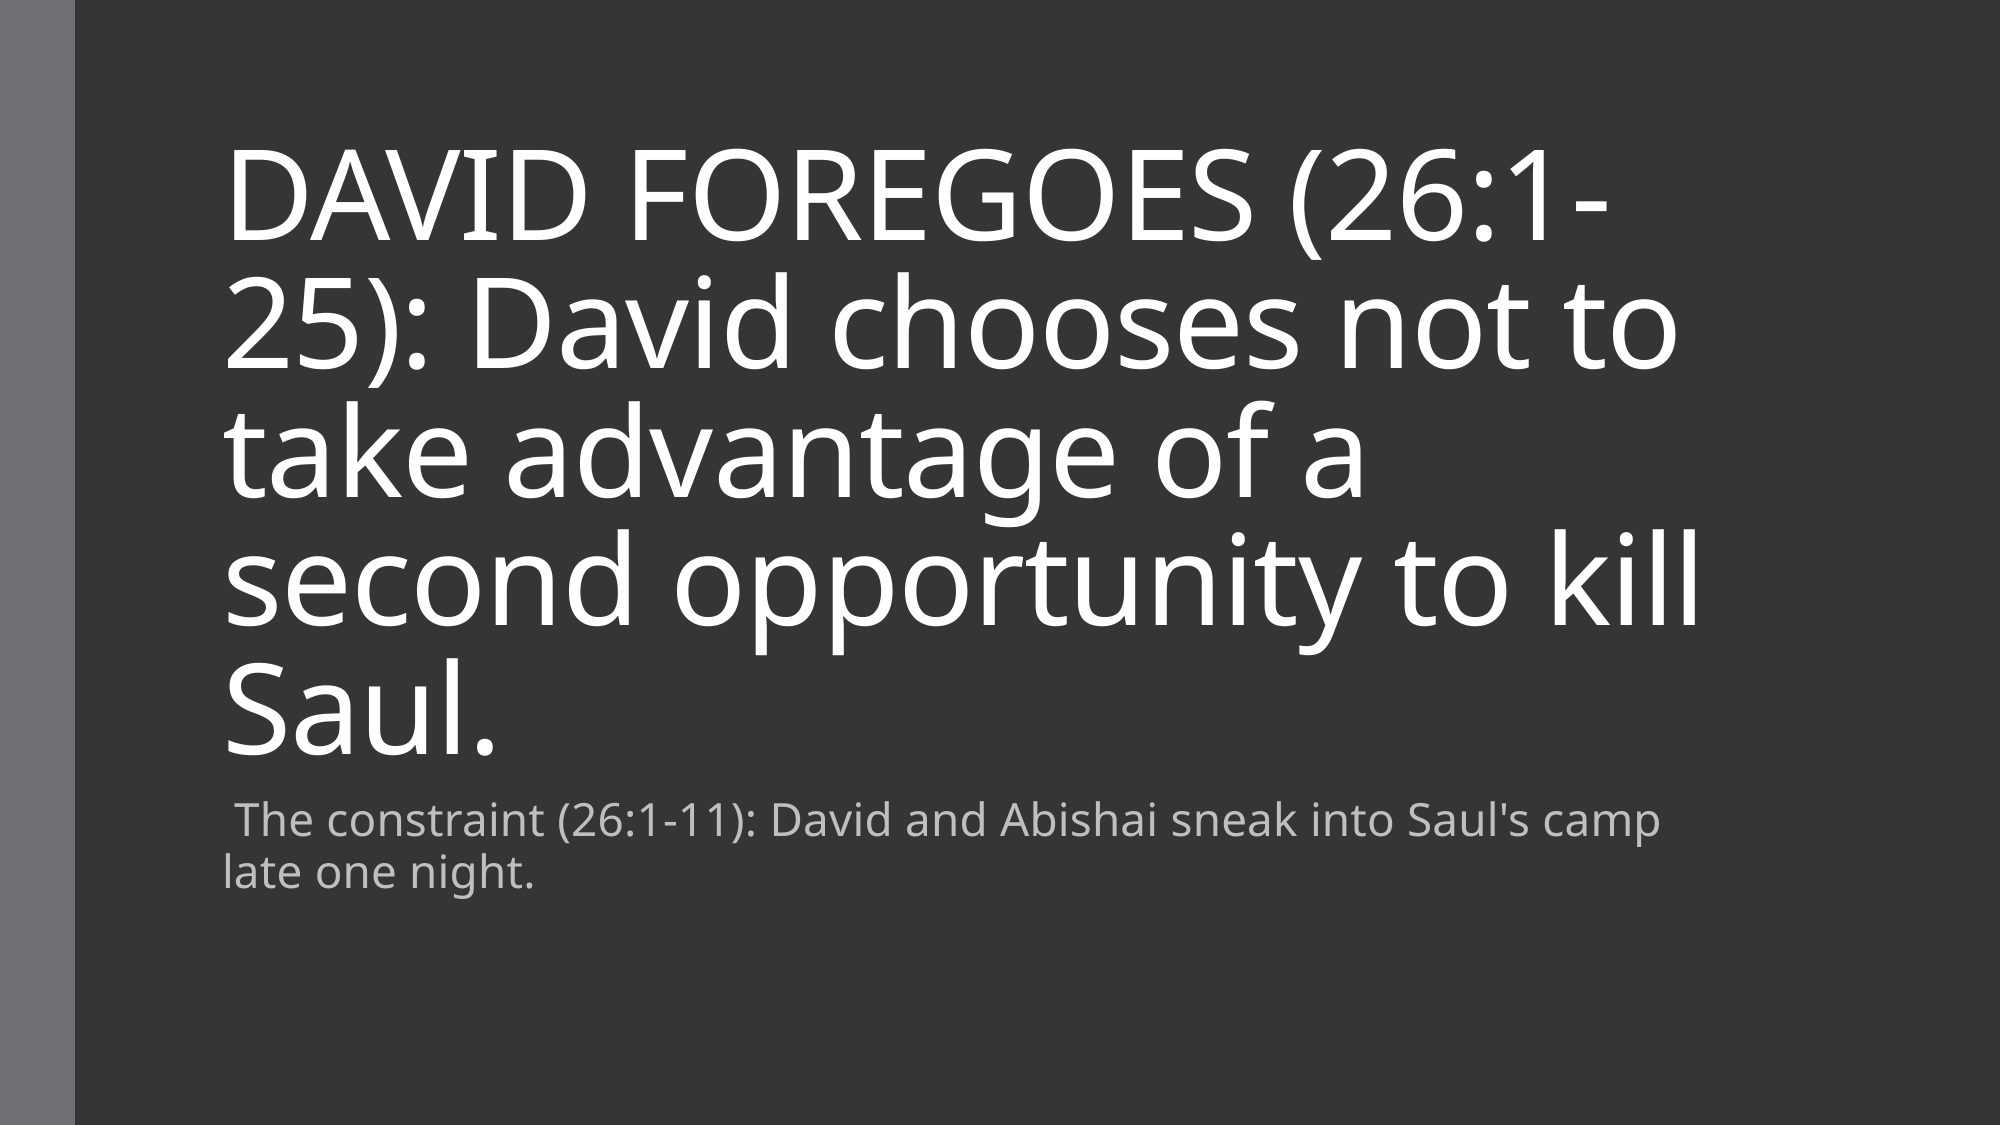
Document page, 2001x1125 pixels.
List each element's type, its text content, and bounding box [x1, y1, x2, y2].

title DAVID FOREGOES (26:1-25): David chooses not to take advantage of a second opportunity to kill Saul. [206, 124, 1752, 787]
subtitle The constraint (26:1-11): David and Abishai sneak into Saul's camp late one night. [206, 787, 1752, 1066]
